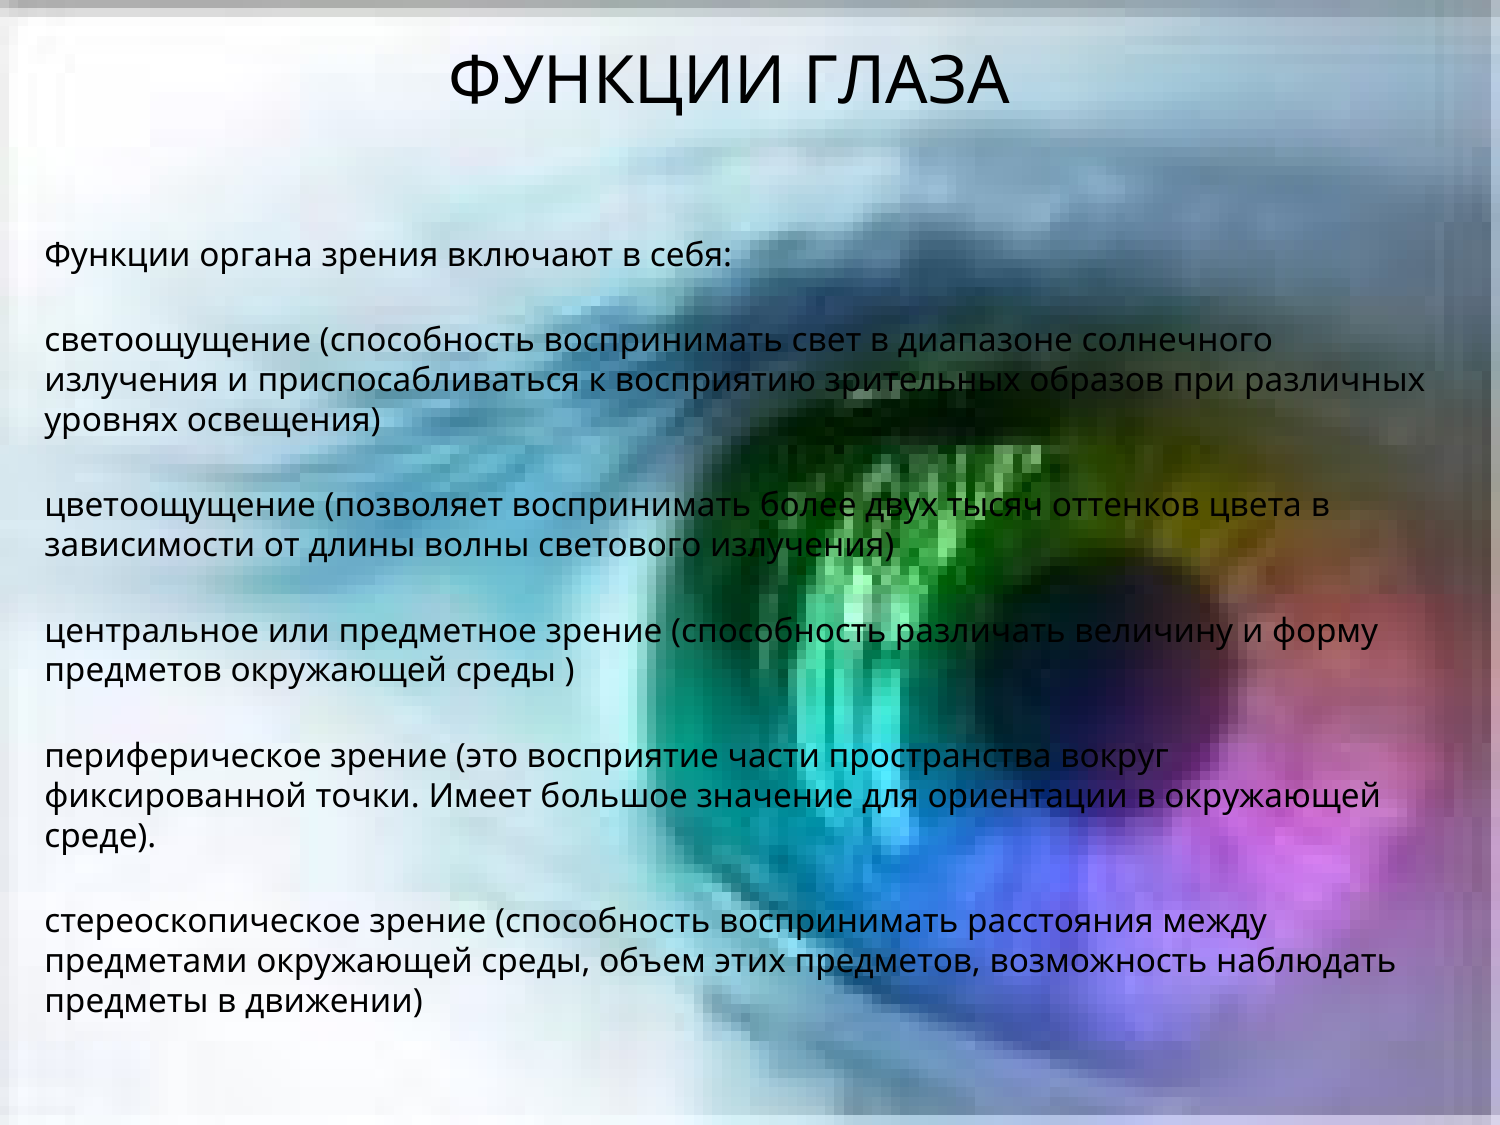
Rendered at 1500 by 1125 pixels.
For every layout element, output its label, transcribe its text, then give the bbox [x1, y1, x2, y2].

text_box ФУНКЦИИ ГЛАЗА Функции органа зрения включают в себя: светоощущение (способность воспринимать свет в диапазоне солнечного излучения и приспосабливаться к восприятию зрительных образов при различных уровнях освещения) цветоощущение (позволяет воспринимать более двух тысяч оттенков цвета в зависимости от длины волны светового излучения) центральное или предметное зрение (способность различать величину и форму предметов окружающей среды ) периферическое зрение (это восприятие части пространства вокруг фиксированной точки. Имеет большое значение для ориентации в окружающей среде). стереоскопическое зрение (способность воспринимать расстояния между предметами окружающей среды, объем этих предметов, возможность наблюдать предметы в движении) [29, 29, 1447, 1097]
picture [0, 0, 1500, 1125]
